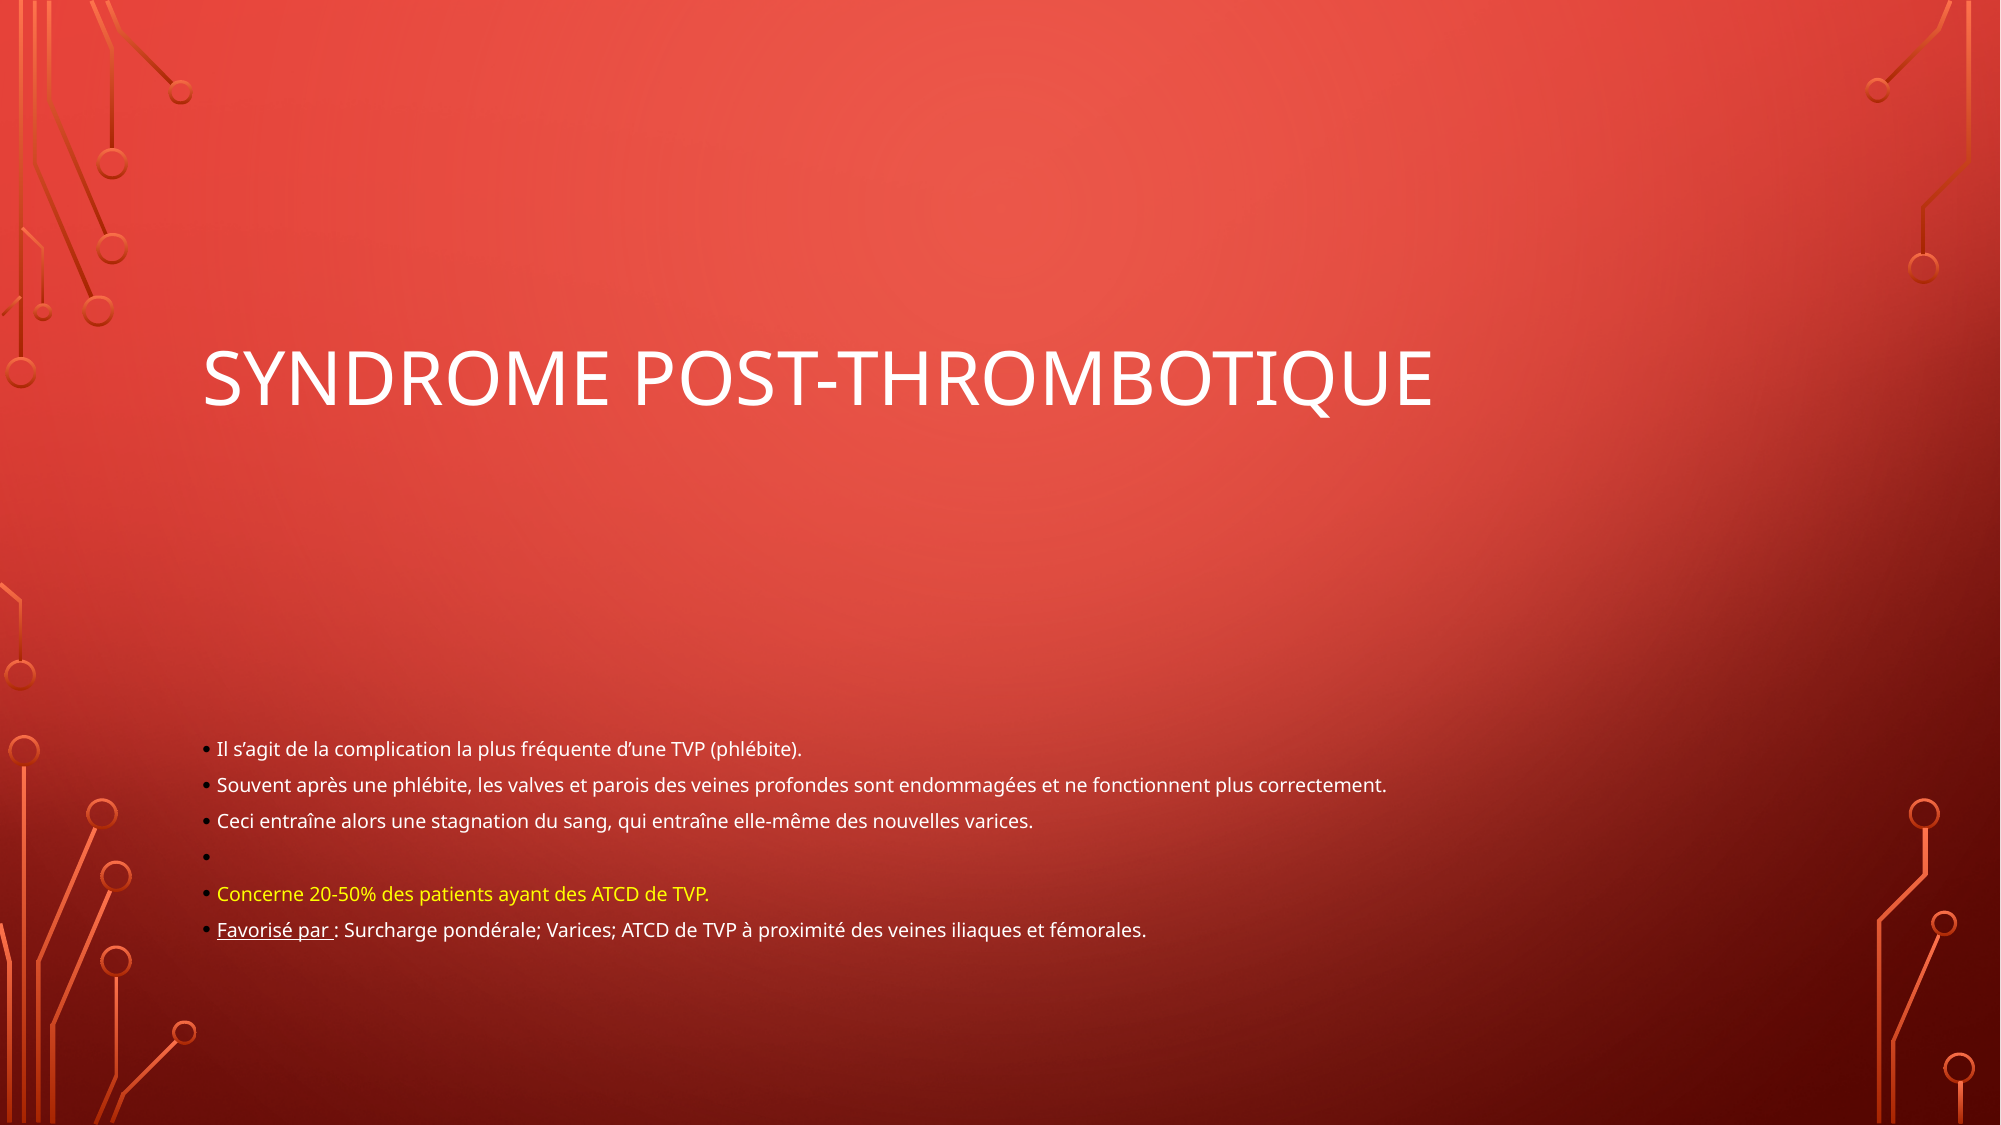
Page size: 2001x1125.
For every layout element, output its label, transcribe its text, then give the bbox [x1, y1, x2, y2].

title Syndrome post-Thrombotique [187, 99, 1813, 267]
list Il s’agit de la complication la plus fréquente d’une TVP (phlébite). Souvent après une phlébite, les valves et parois des veines profondes sont endommagées et ne fonctionnent plus correctement. Ceci entraîne alors une stagnation du sang, qui entraîne elle-même des nouvelles varices. Concerne 20-50% des patients ayant des ATCD de TVP. Favorisé par : Surcharge pondérale; Varices; ATCD de TVP à proximité des veines iliaques et fémorales. [187, 214, 1812, 1051]
